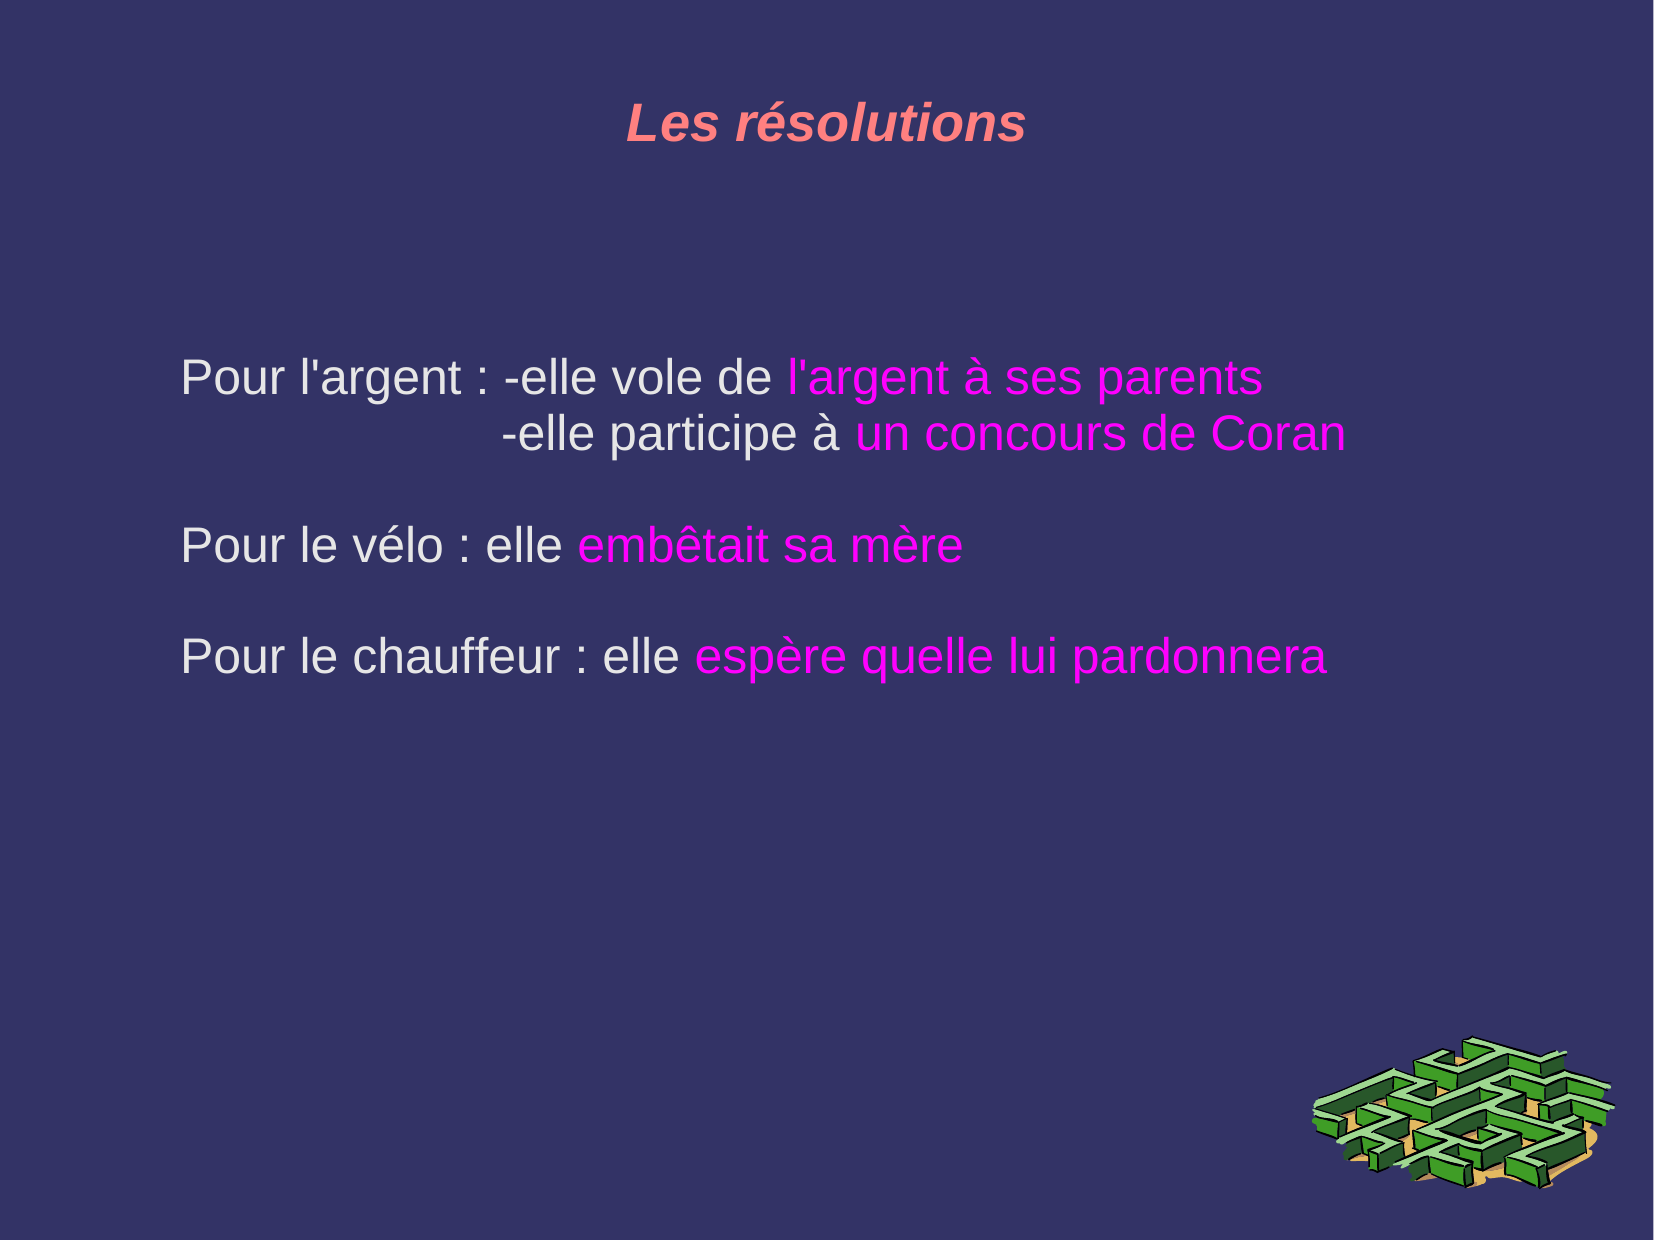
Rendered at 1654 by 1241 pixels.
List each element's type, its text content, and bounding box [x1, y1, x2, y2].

title Les résolutions [121, 19, 1534, 227]
list Pour l'argent : -elle vole de l'argent à ses parents -elle participe à un concours de Coran Pour le vélo : elle embêtait sa mère Pour le chauffeur : elle espère quelle lui pardonnera [97, 349, 1489, 1131]
